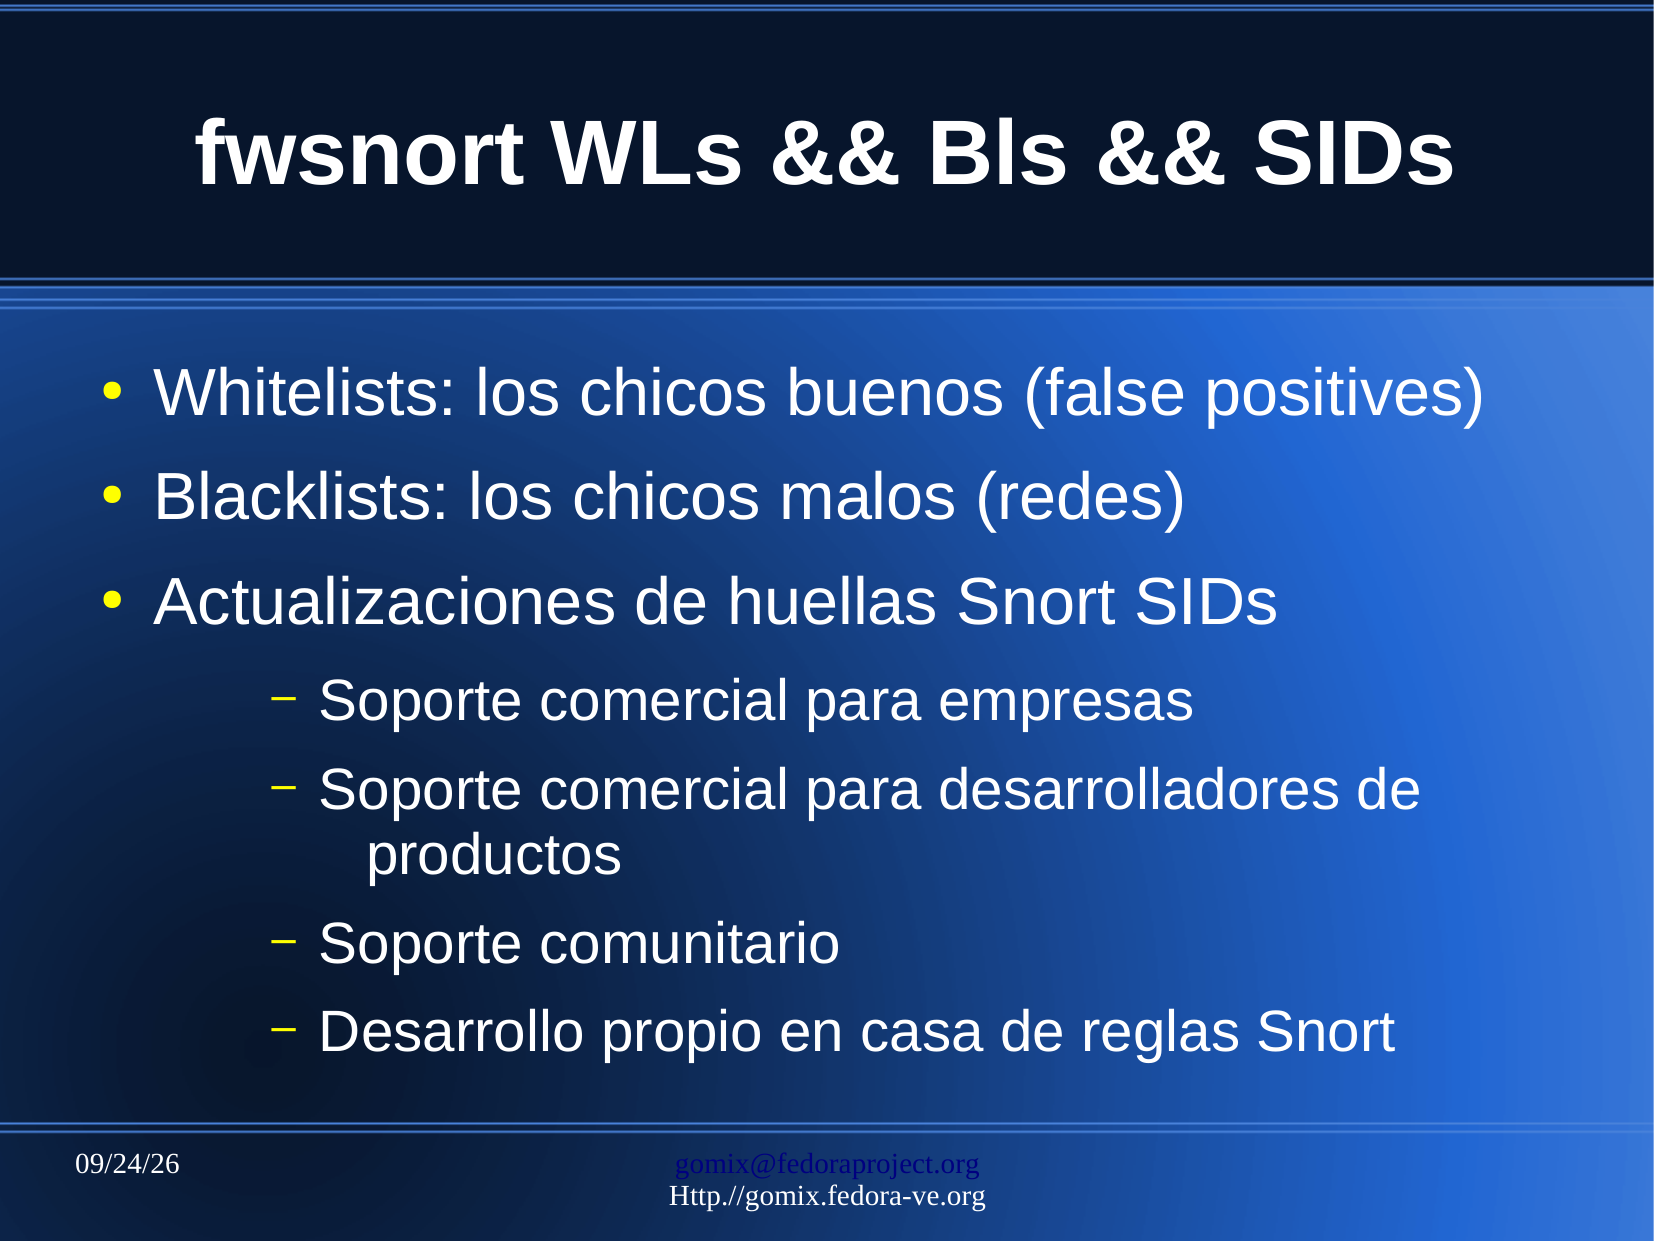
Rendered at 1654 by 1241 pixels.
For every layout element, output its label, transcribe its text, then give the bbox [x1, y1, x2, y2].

list Whitelists: los chicos buenos (false positives) Blacklists: los chicos malos (redes) Actualizaciones de huellas Snort SIDs Soporte comercial para empresas Soporte comercial para desarrolladores de productos Soporte comunitario Desarrollo propio en casa de reglas Snort [82, 355, 1571, 1065]
title fwsnort WLs && Bls && SIDs [82, 49, 1571, 257]
picture [0, 0, 1654, 1241]
